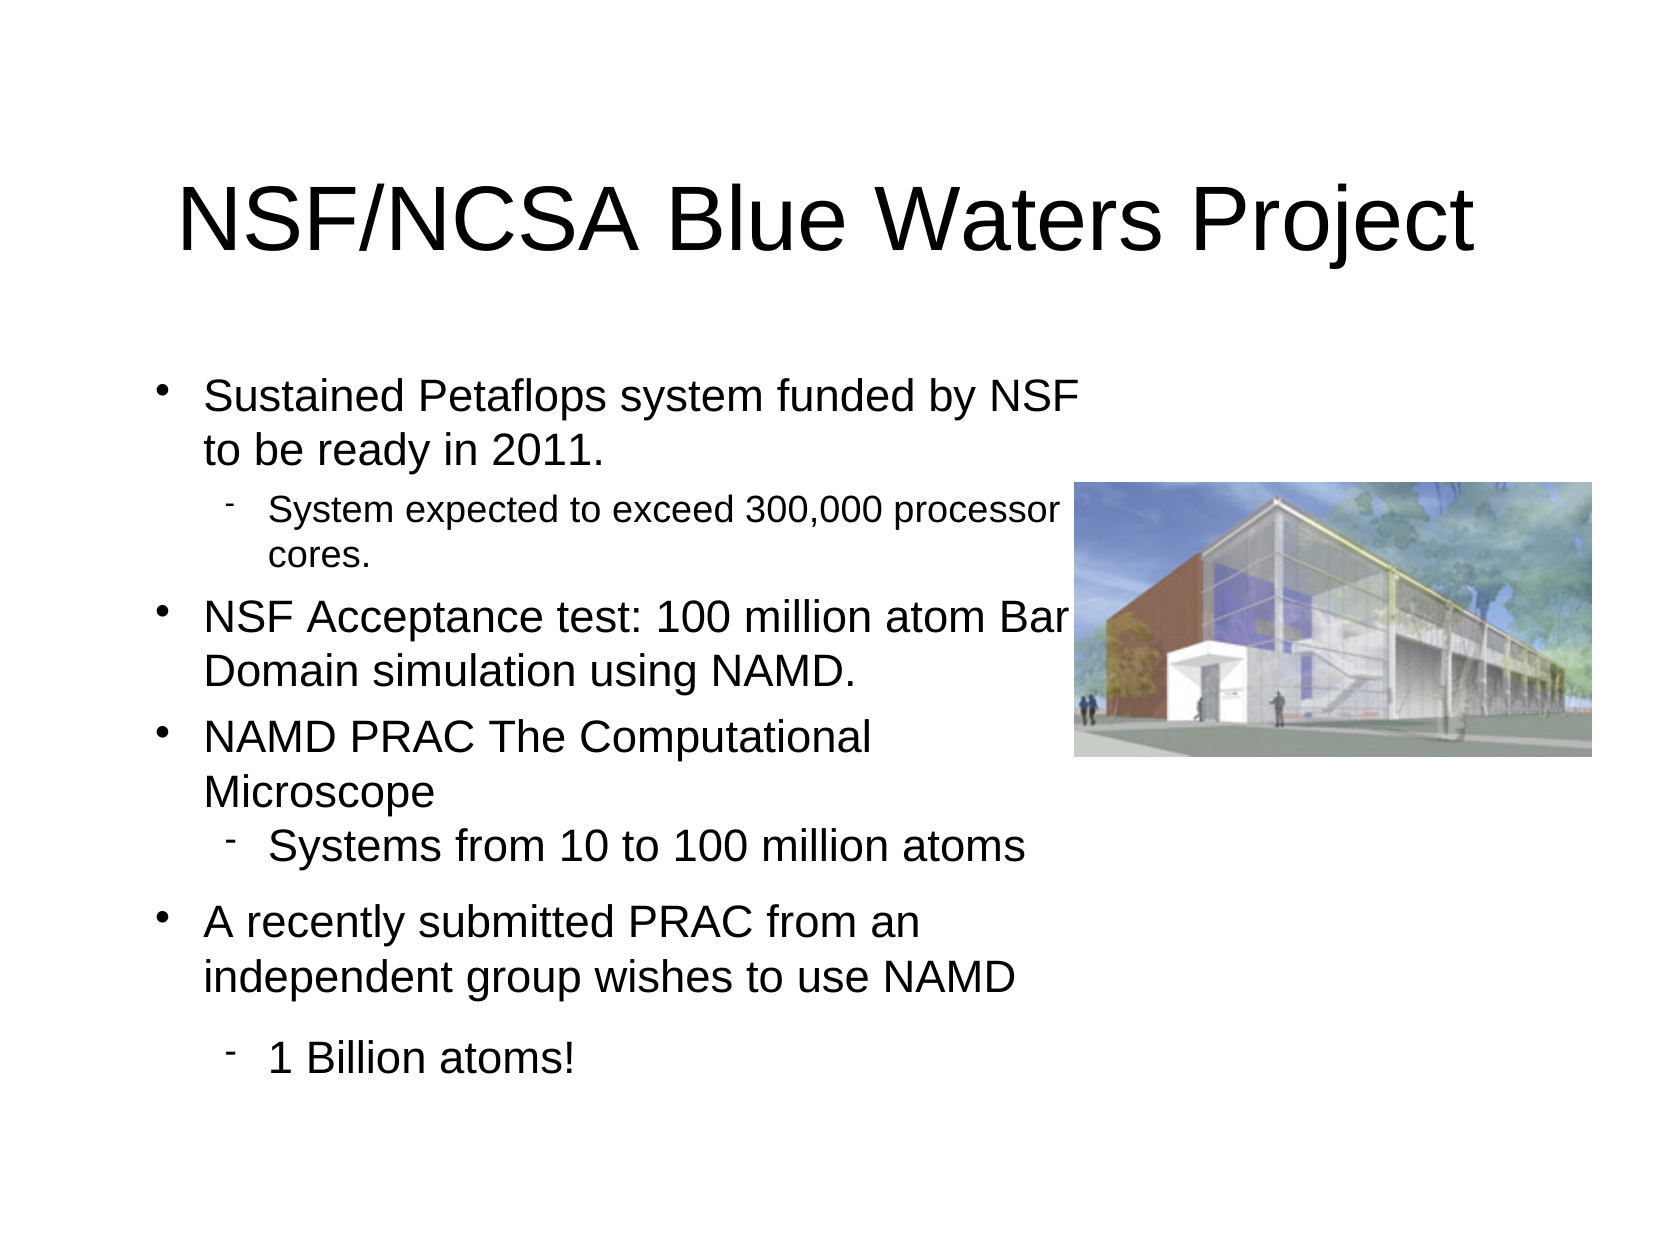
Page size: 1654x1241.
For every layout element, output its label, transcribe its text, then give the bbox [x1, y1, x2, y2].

picture [1074, 482, 1592, 757]
list Sustained Petaflops system funded by NSF to be ready in 2011. System expected to exceed 300,000 processor cores. NSF Acceptance test: 100 million atom Bar Domain simulation using NAMD. NAMD PRAC The Computational Microscope Systems from 10 to 100 million atoms A recently submitted PRAC from an independent group wishes to use NAMD 1 Billion atoms! [123, 358, 1103, 1103]
title NSF/NCSA Blue Waters Project [123, 84, 1530, 344]
